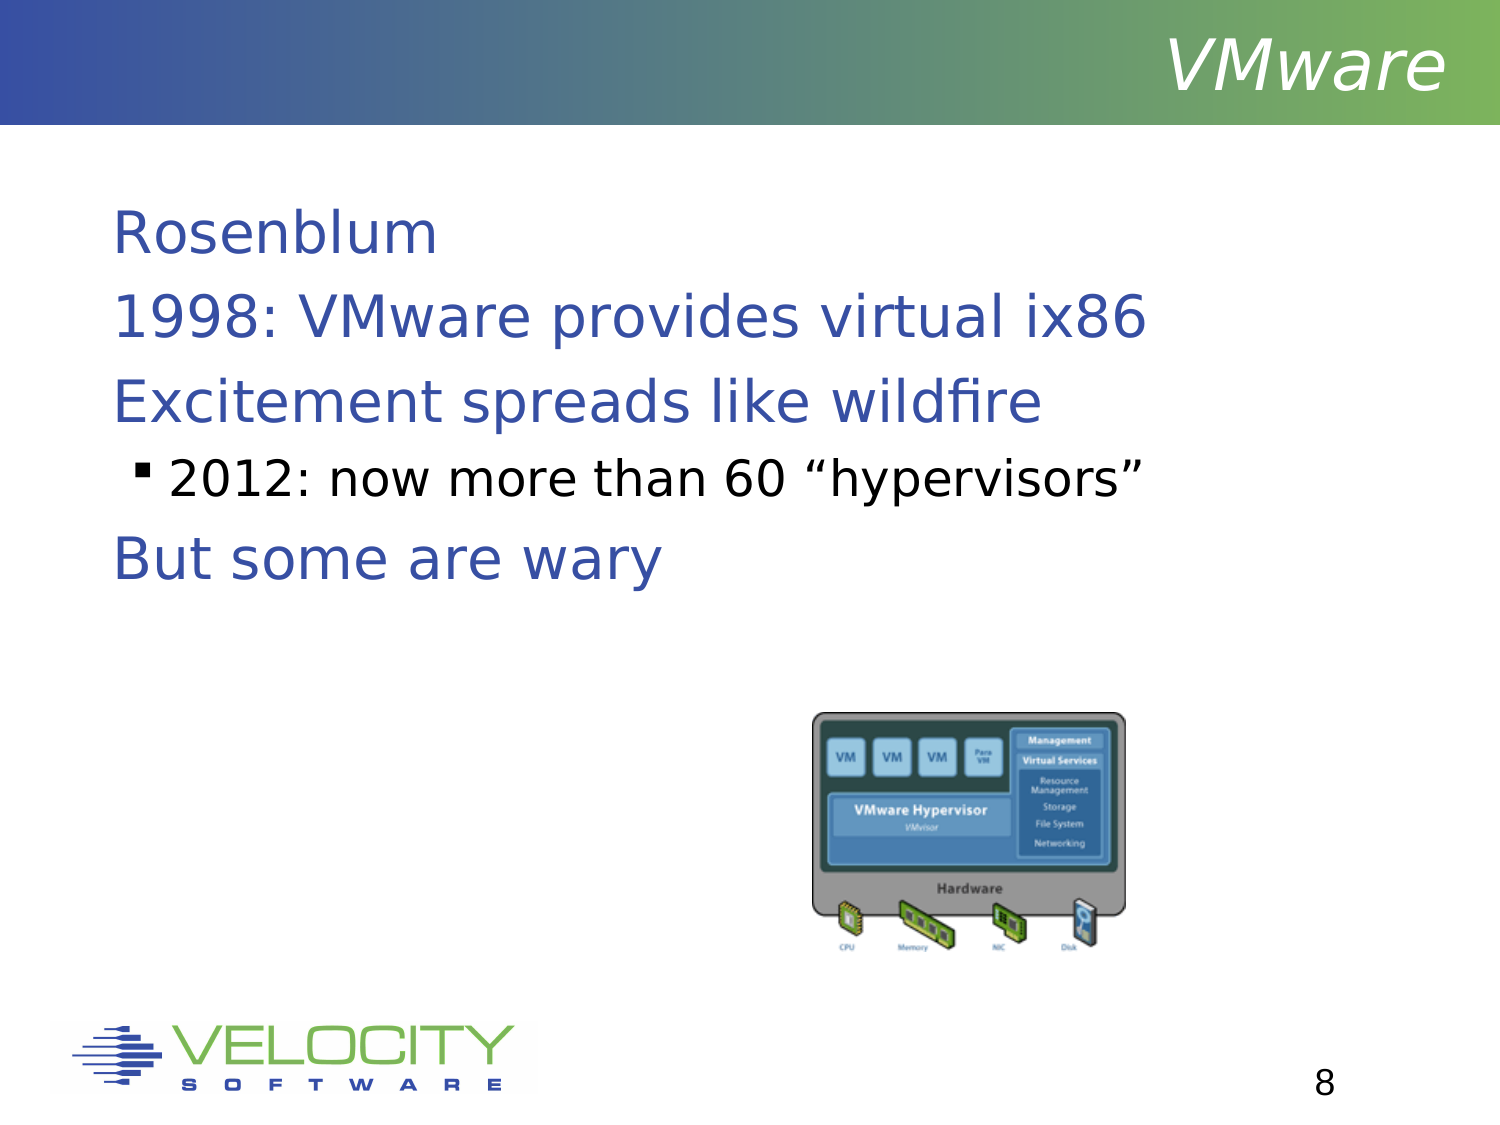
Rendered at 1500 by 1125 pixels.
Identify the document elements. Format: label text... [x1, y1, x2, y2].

title VMware [62, 12, 1463, 113]
picture [812, 712, 1126, 952]
picture [50, 1021, 538, 1094]
list Rosenblum 1998: VMware provides virtual ix86 Excitement spreads like wildfire 2012: now more than 60 “hypervisors” But some are wary [70, 187, 1438, 856]
